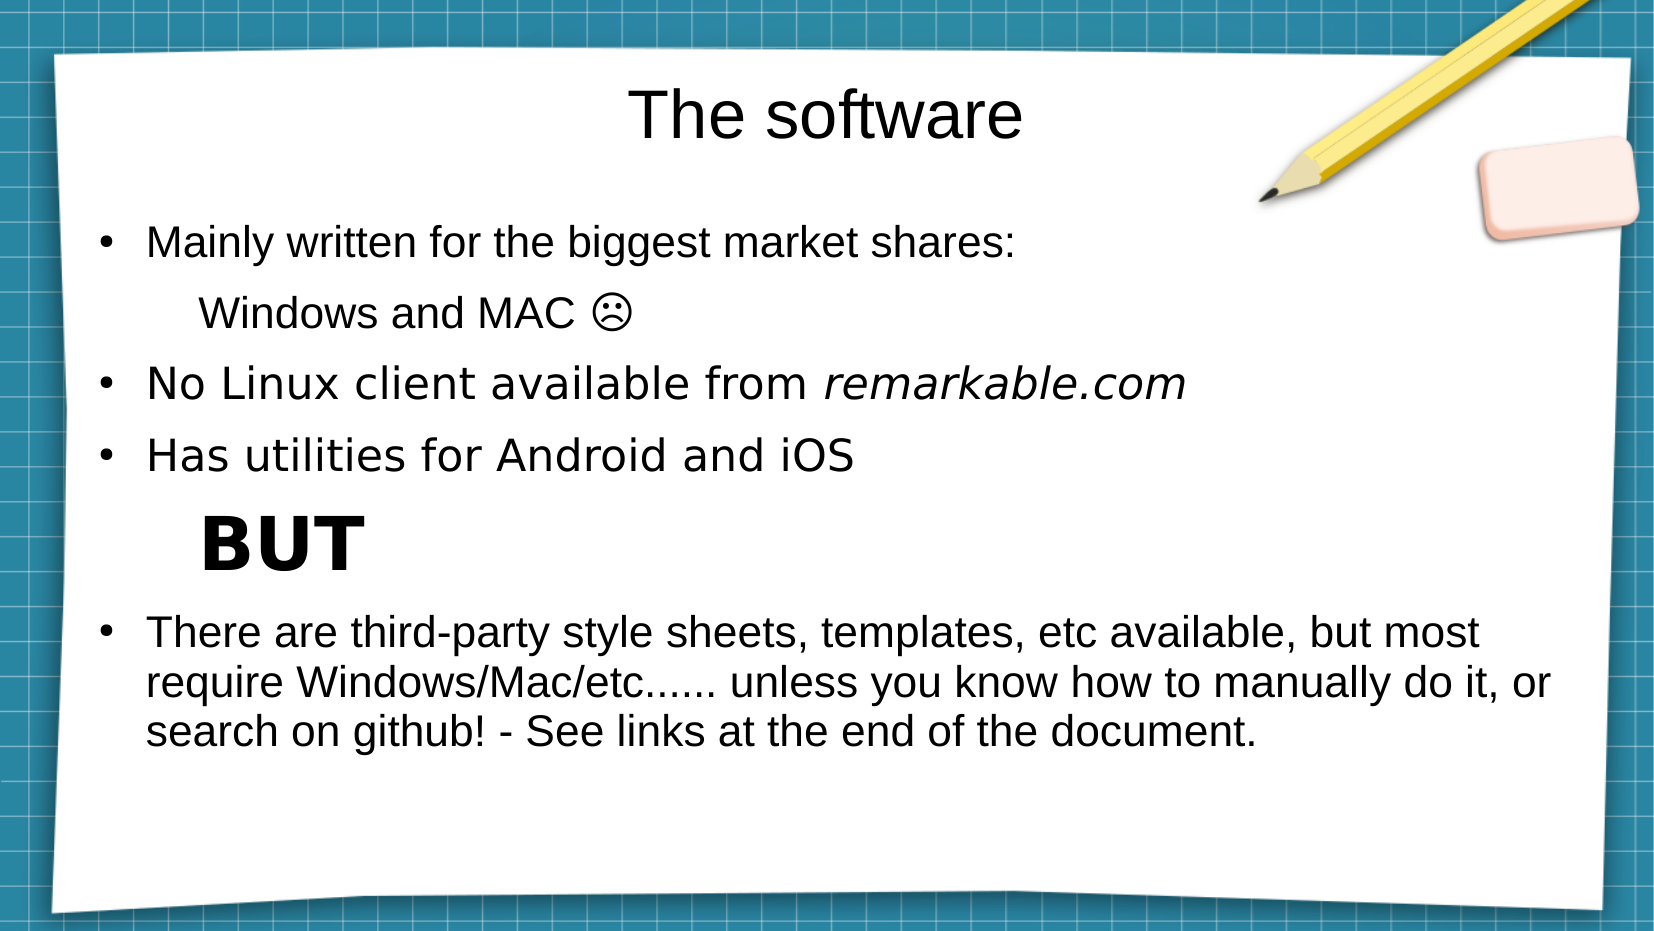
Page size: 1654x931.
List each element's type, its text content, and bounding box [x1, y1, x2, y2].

picture [0, 0, 1654, 931]
list Mainly written for the biggest market shares: Windows and MAC ☹ No Linux client available from remarkable.com Has utilities for Android and iOS BUT There are third-party style sheets, templates, etc available, but most require Windows/Mac/etc...... unless you know how to manually do it, or search on github! - See links at the end of the document. [82, 217, 1571, 758]
title The software [82, 37, 1571, 193]
